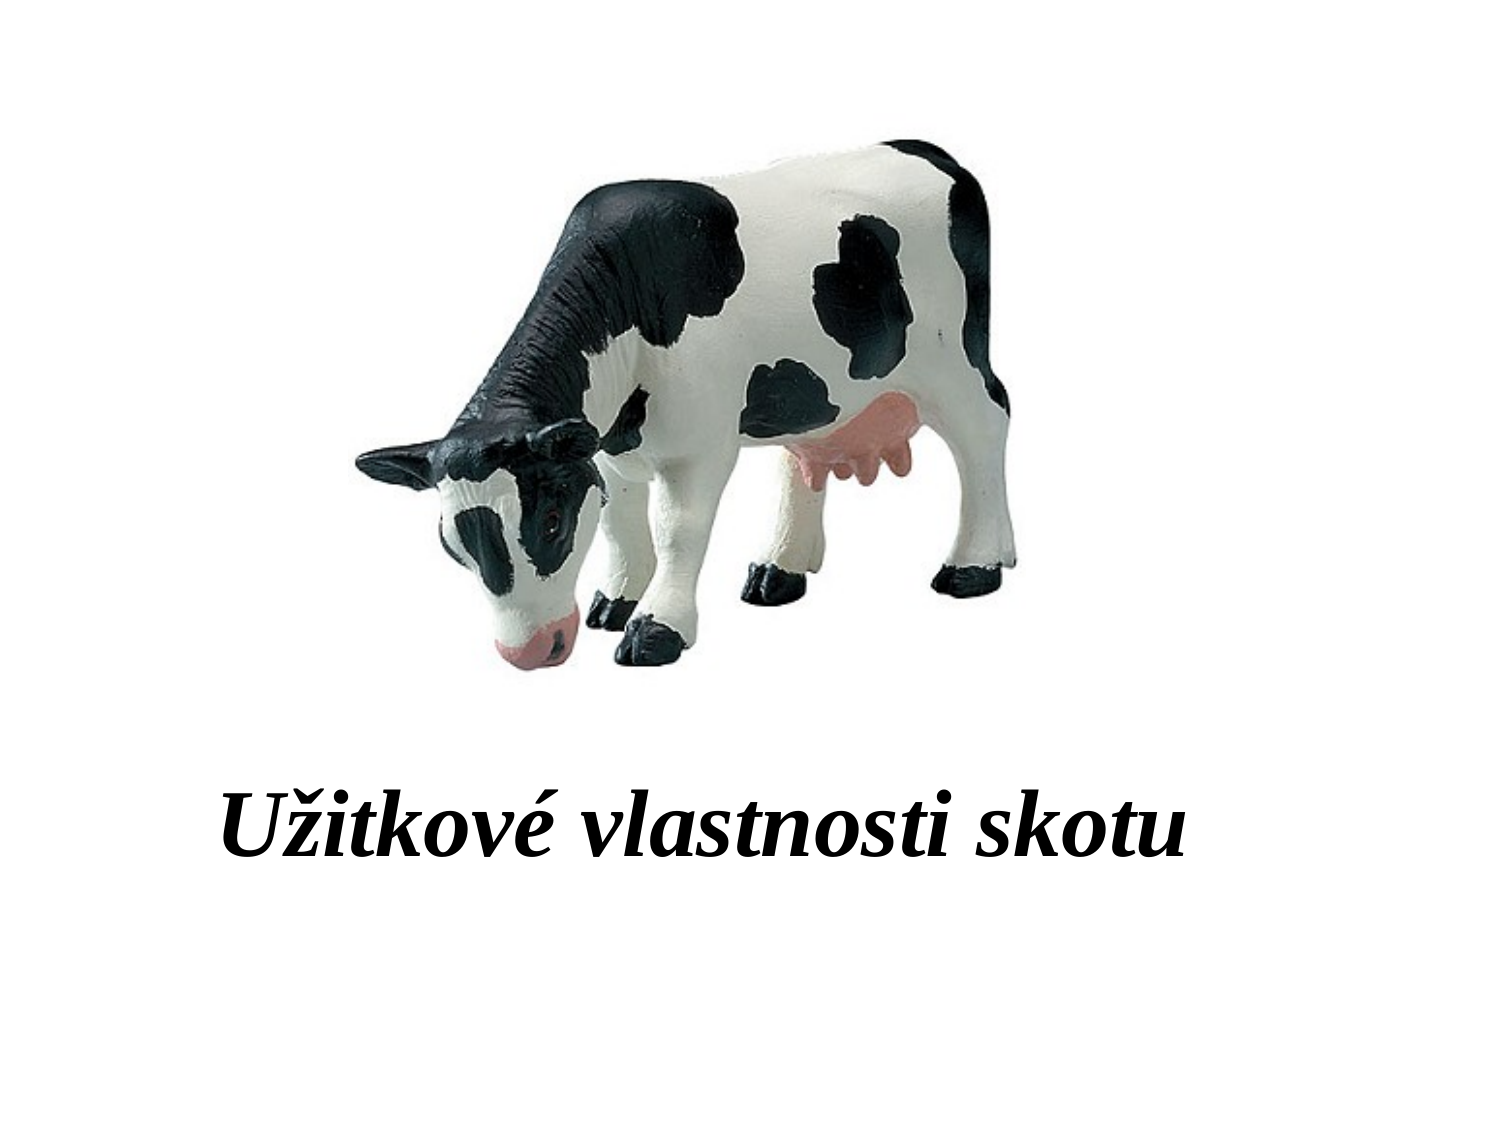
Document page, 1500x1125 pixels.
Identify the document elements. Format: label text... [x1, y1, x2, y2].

text_box Užitkové vlastnosti skotu [147, 763, 1259, 885]
picture [348, 113, 1026, 694]
